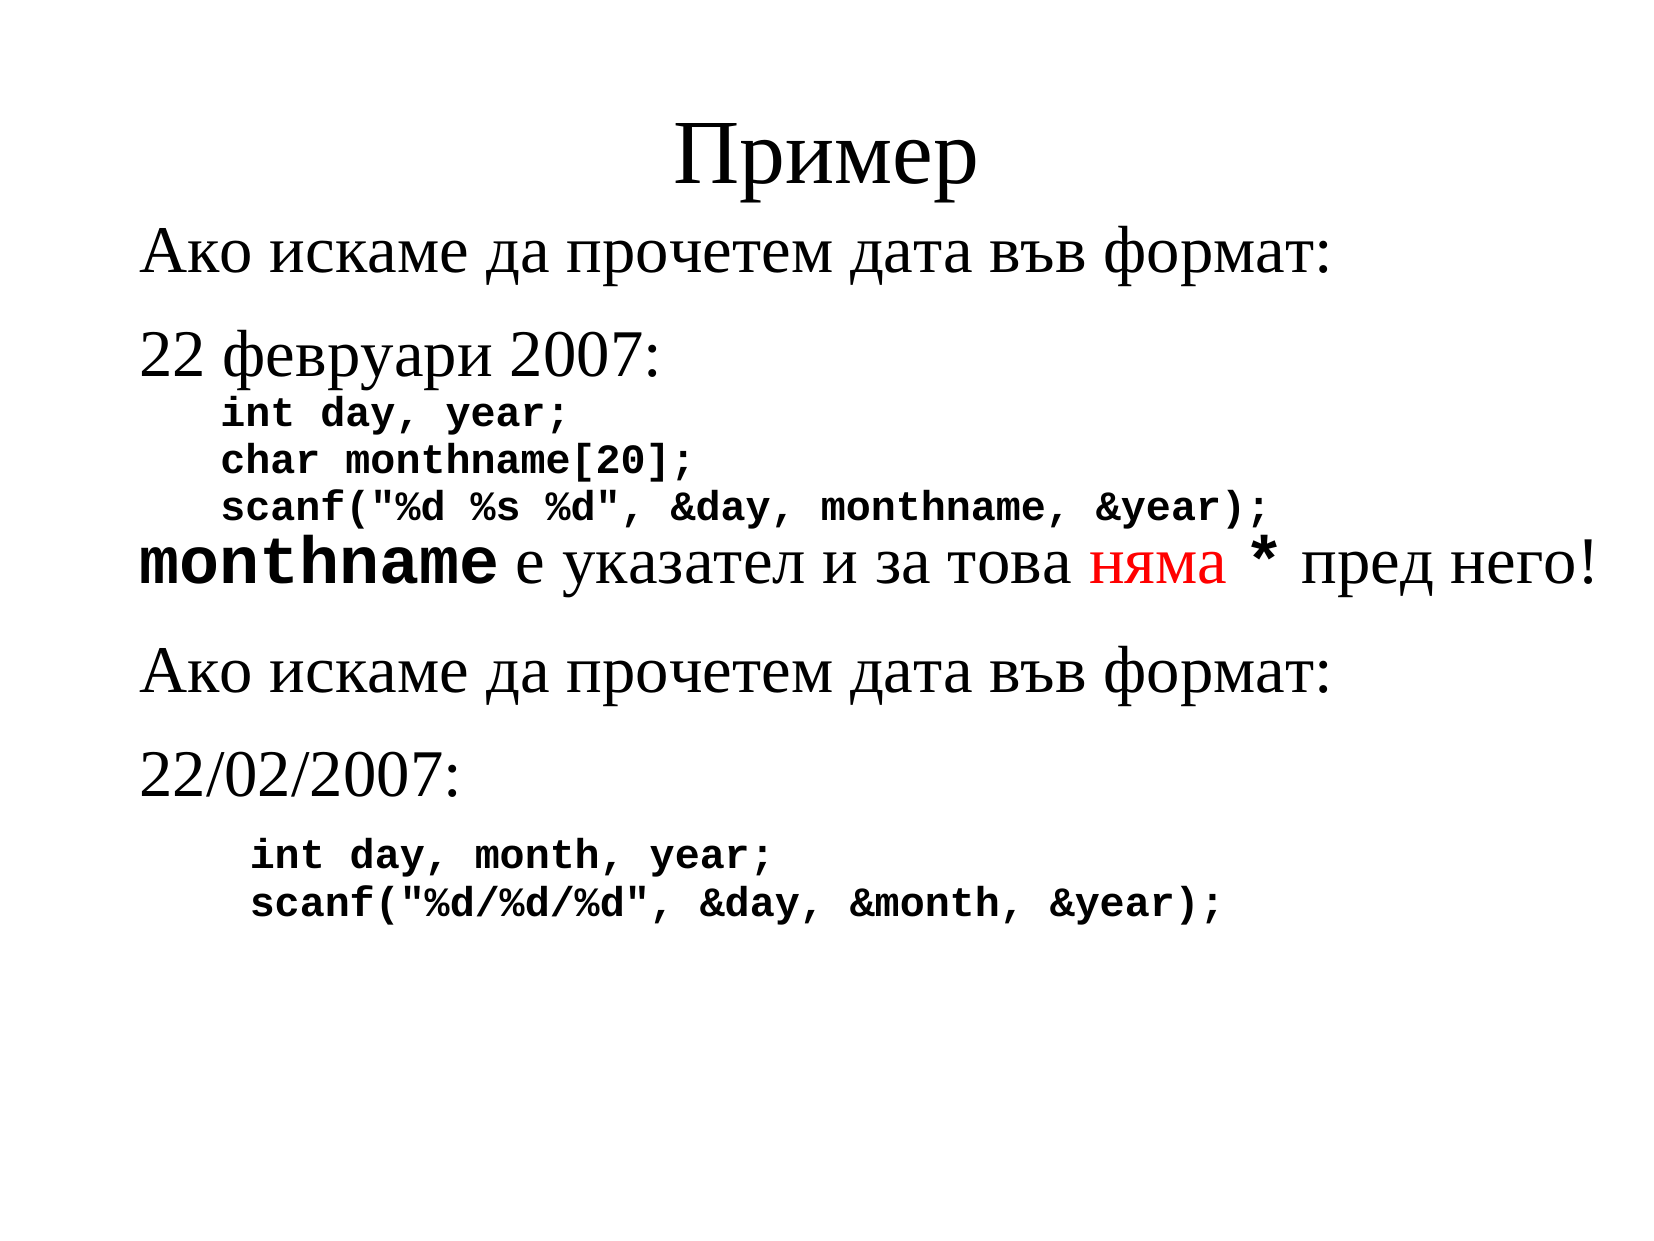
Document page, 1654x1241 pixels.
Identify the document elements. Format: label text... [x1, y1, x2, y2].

text_box int day, month, year; scanf("%d/%d/%d", &day, &month, &year); [235, 826, 1305, 938]
title Пример [82, 49, 1571, 257]
list Ако искаме да прочетем дата във формат: 22 февруари 2007: monthname е указател и за това няма * пред него! Ако искаме да прочетем дата във формат: 22/02/2007: [121, 213, 1632, 1133]
